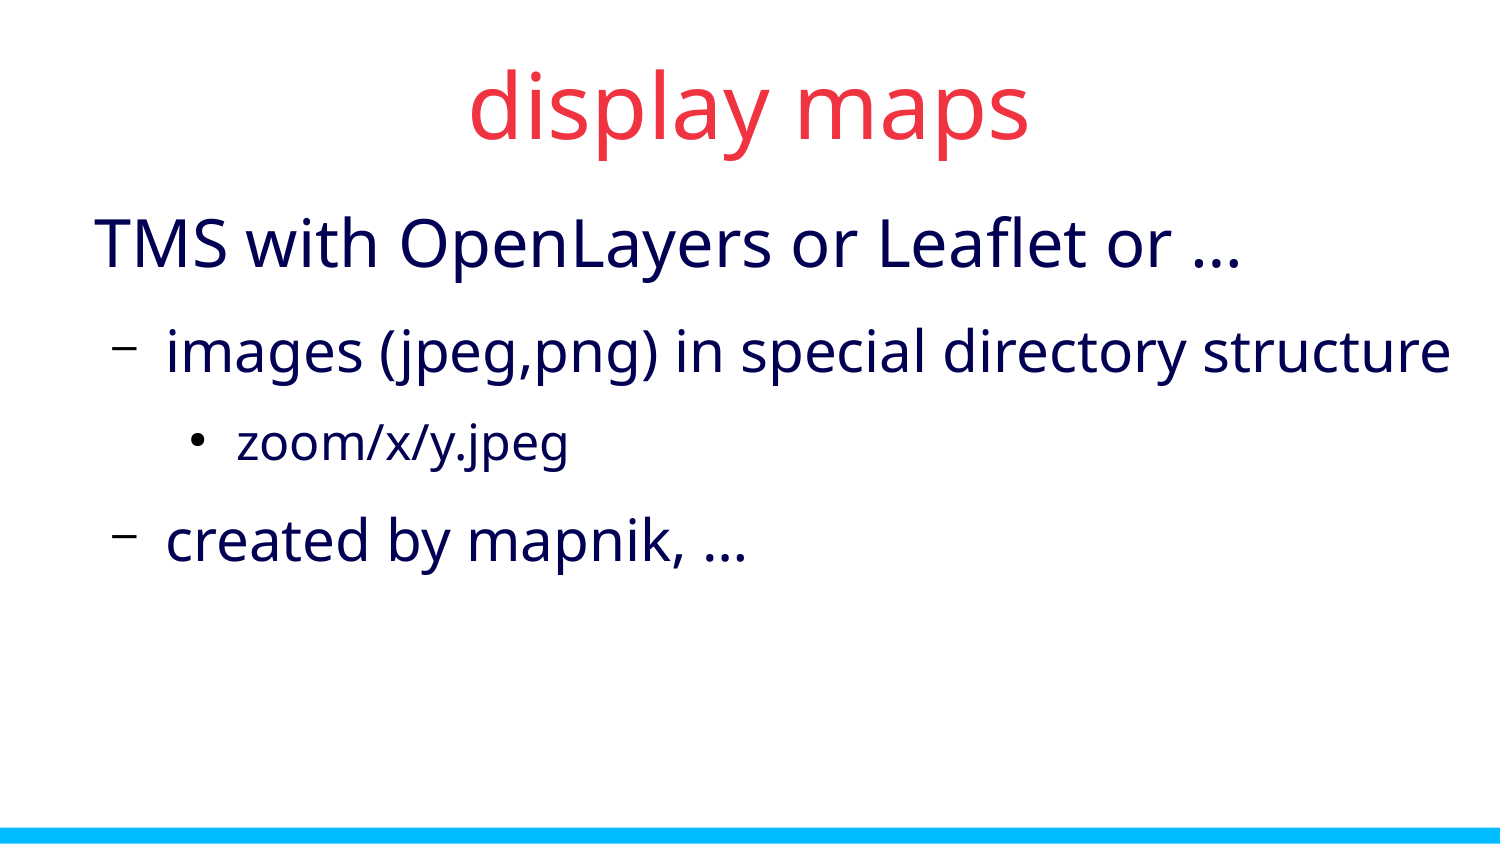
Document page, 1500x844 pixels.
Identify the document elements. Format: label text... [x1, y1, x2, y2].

list TMS with OpenLayers or Leaflet or … images (jpeg,png) in special directory structure zoom/x/y.jpeg created by mapnik, … [23, 195, 1477, 804]
title display maps [75, 33, 1425, 175]
